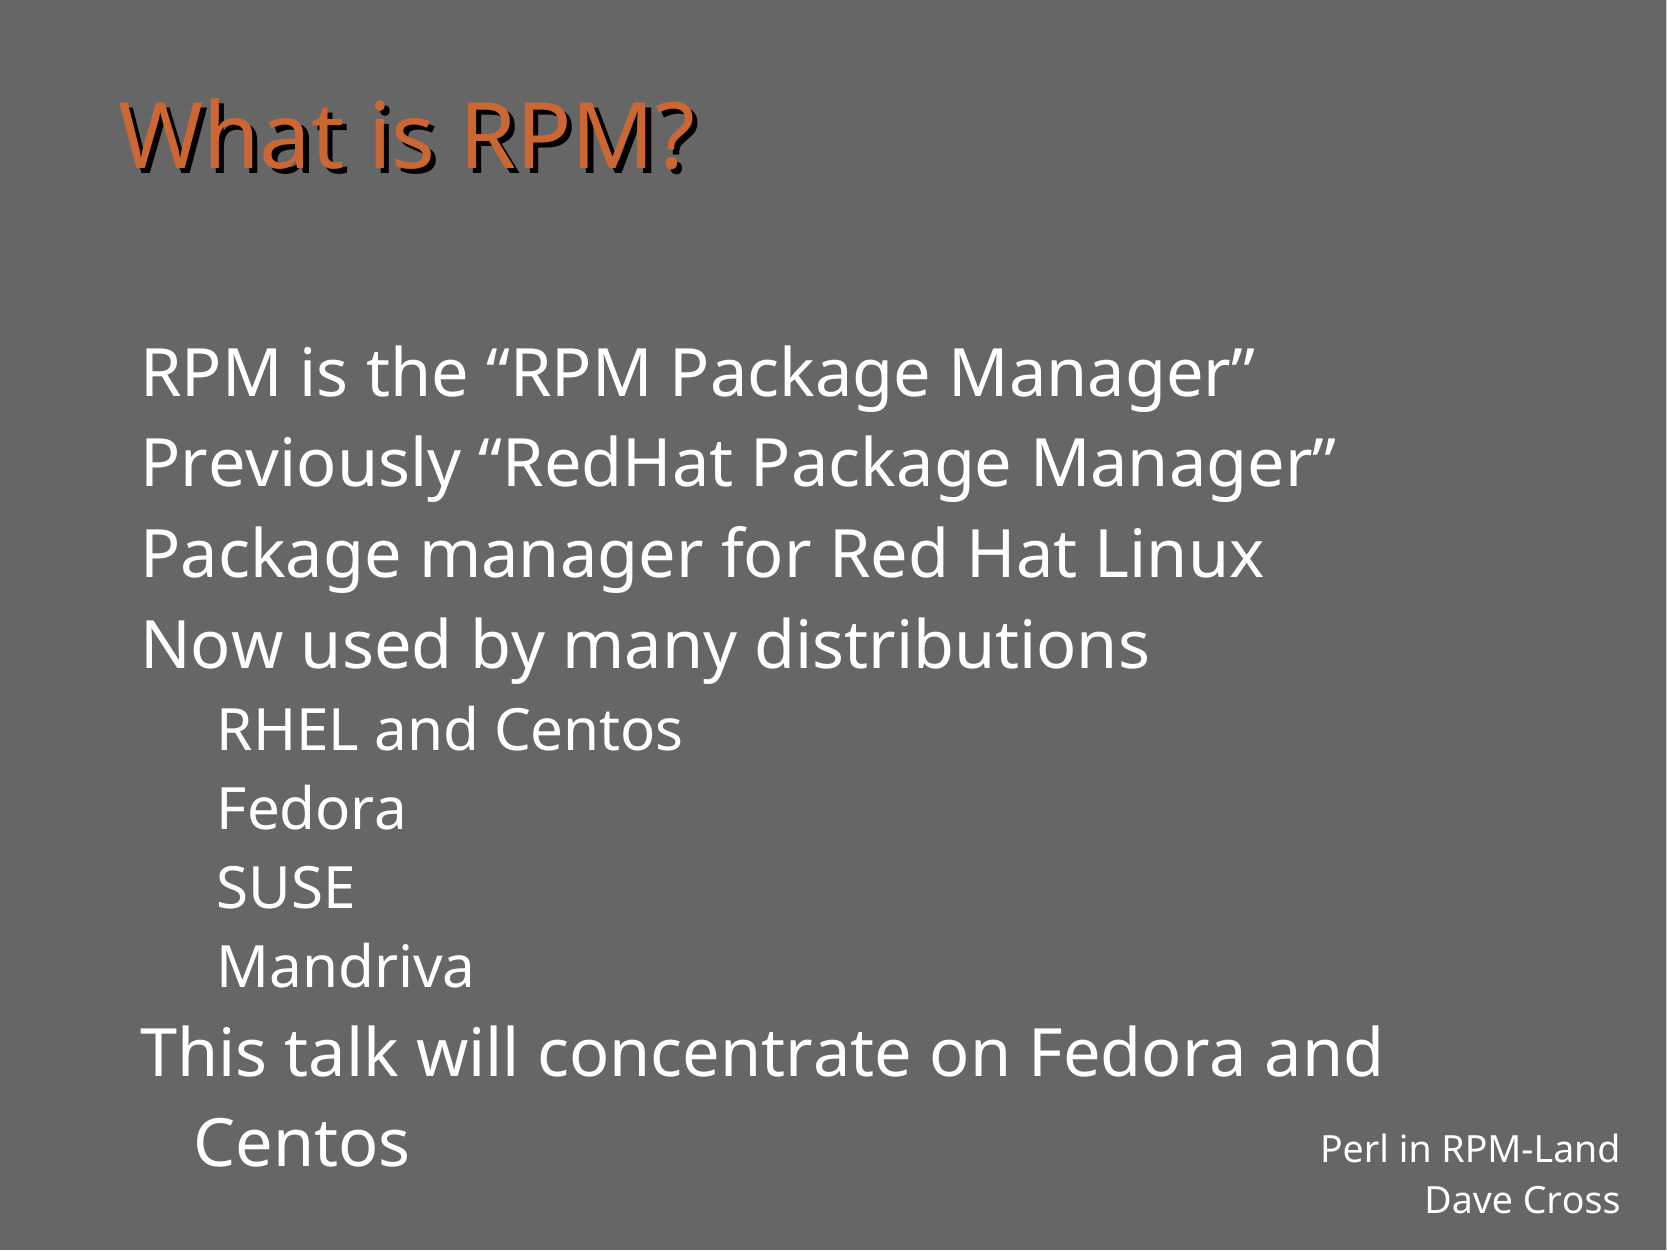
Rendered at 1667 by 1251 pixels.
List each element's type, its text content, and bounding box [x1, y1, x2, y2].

title What is RPM? [118, 59, 1542, 207]
list RPM is the “RPM Package Manager” Previously “RedHat Package Manager” Package manager for Red Hat Linux Now used by many distributions RHEL and Centos Fedora SUSE Mandriva This talk will concentrate on Fedora and Centos [122, 324, 1546, 1123]
